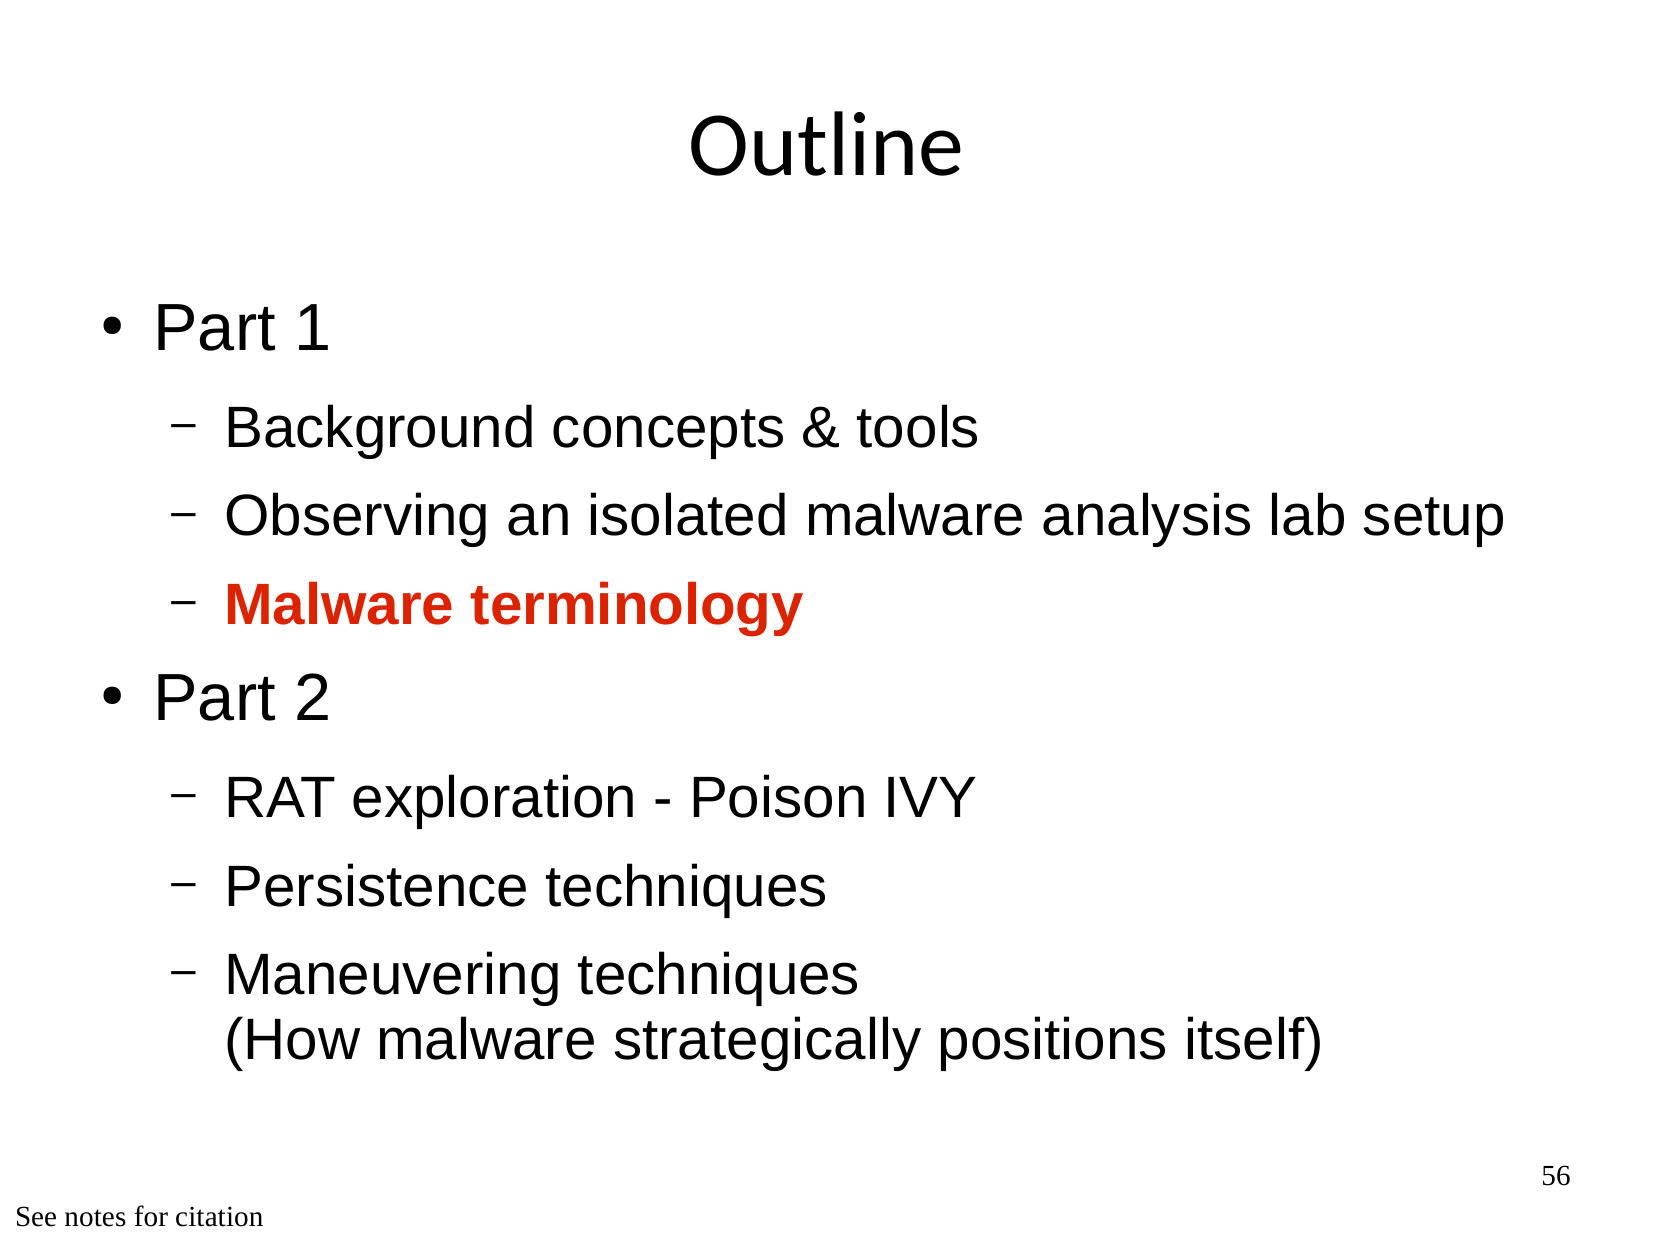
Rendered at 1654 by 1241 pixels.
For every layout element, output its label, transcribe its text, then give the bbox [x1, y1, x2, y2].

title Outline [82, 49, 1571, 257]
list Part 1 Background concepts & tools Observing an isolated malware analysis lab setup Malware terminology Part 2 RAT exploration - Poison IVY Persistence techniques Maneuvering techniques (How malware strategically positions itself) [82, 290, 1576, 1126]
